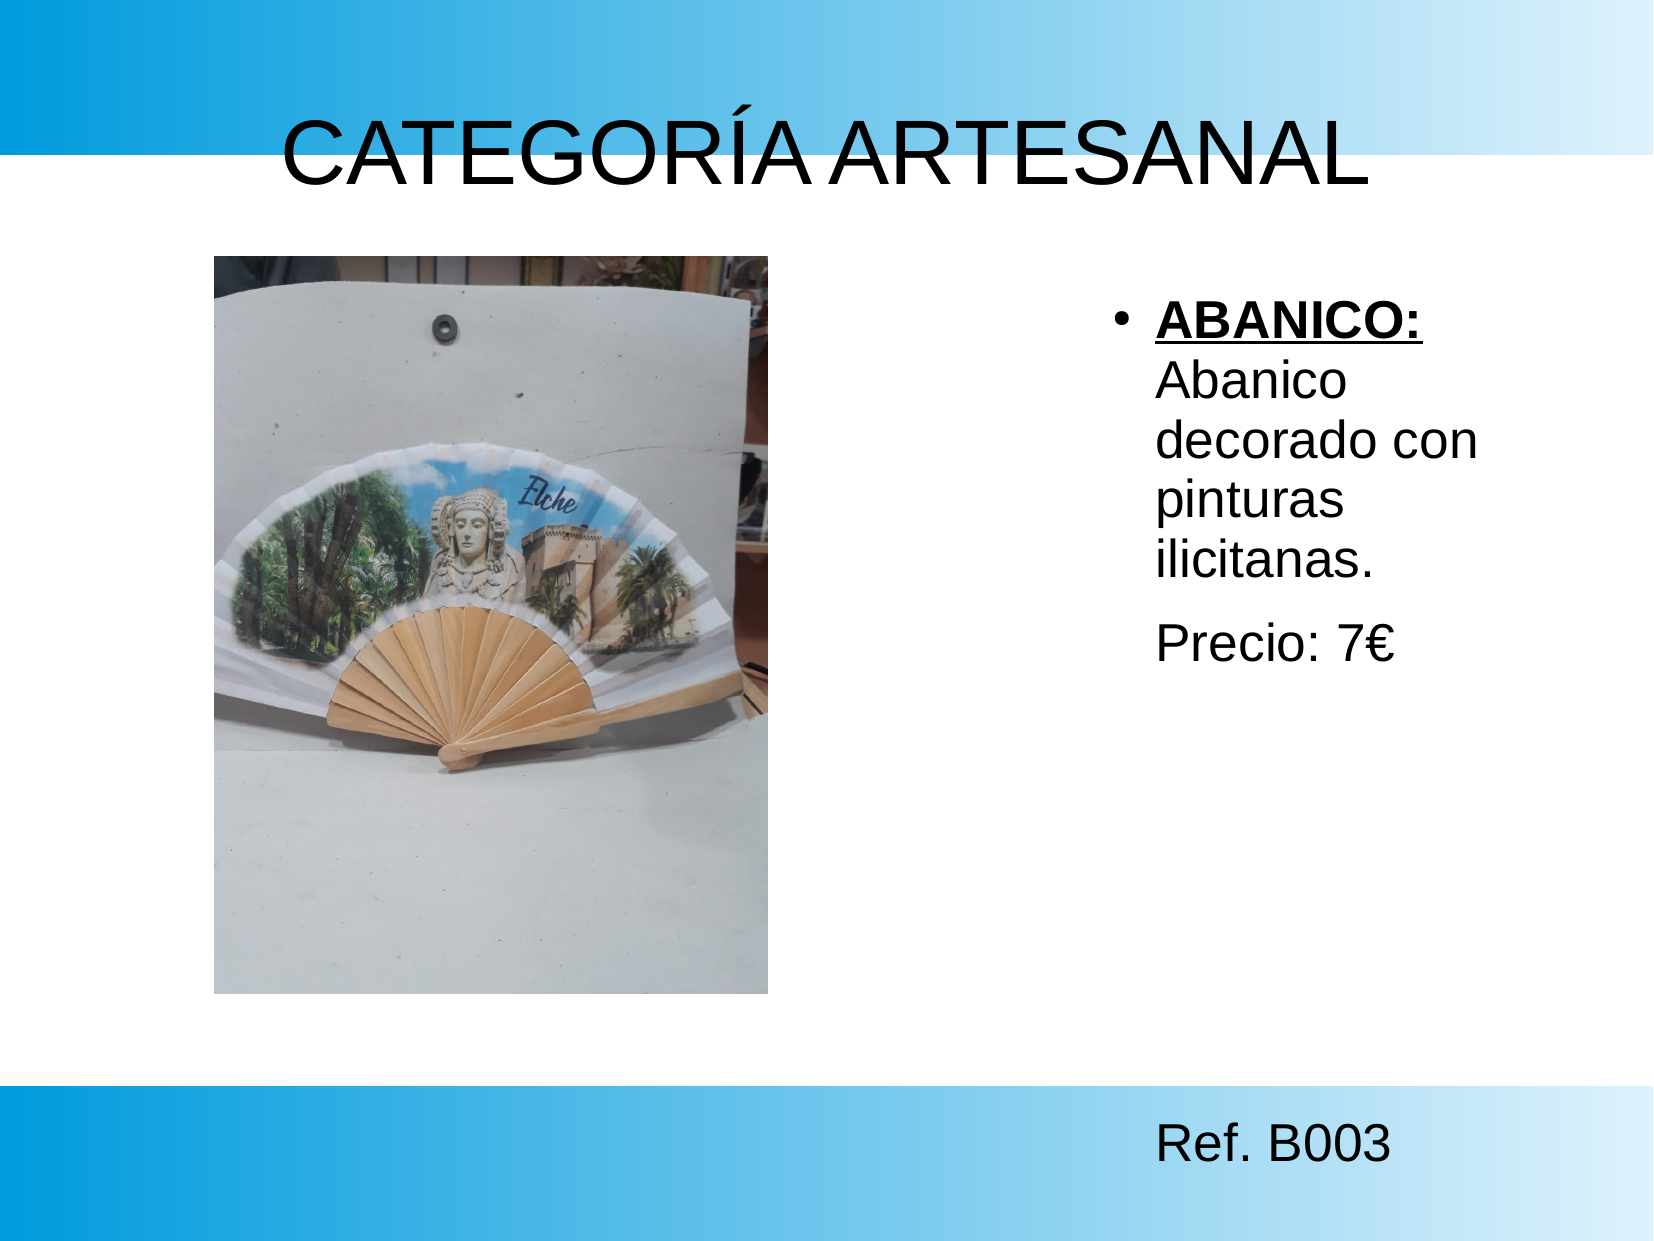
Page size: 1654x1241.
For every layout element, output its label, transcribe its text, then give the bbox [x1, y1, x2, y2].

list ABANICO: Abanico decorado con pinturas ilicitanas. Precio: 7€ Ref. B003 [1098, 290, 1571, 1182]
picture [214, 256, 768, 994]
title CATEGORÍA ARTESANAL [82, 49, 1571, 257]
